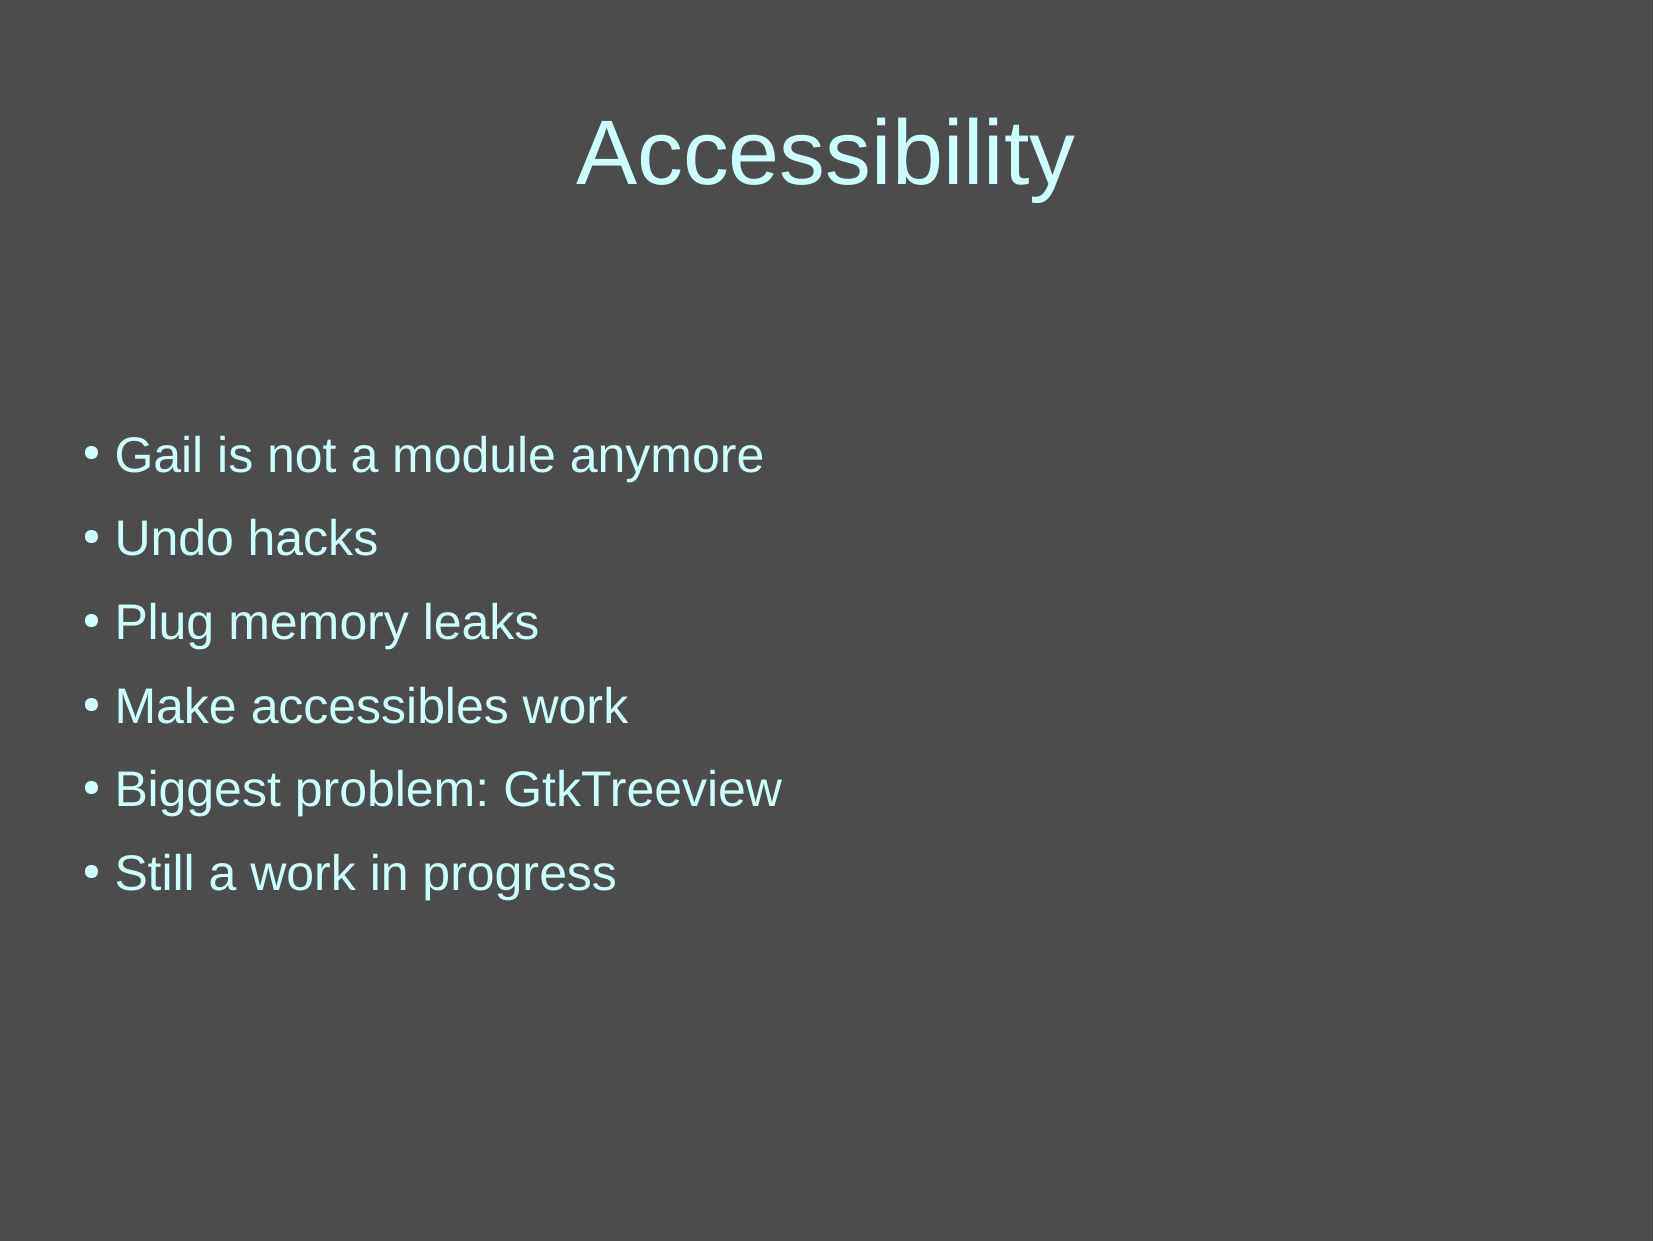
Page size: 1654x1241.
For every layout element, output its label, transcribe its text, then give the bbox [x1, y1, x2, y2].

title Accessibility [82, 49, 1571, 257]
subtitle Gail is not a module anymore Undo hacks Plug memory leaks Make accessibles work Biggest problem: GtkTreeview Still a work in progress [82, 290, 1538, 1010]
